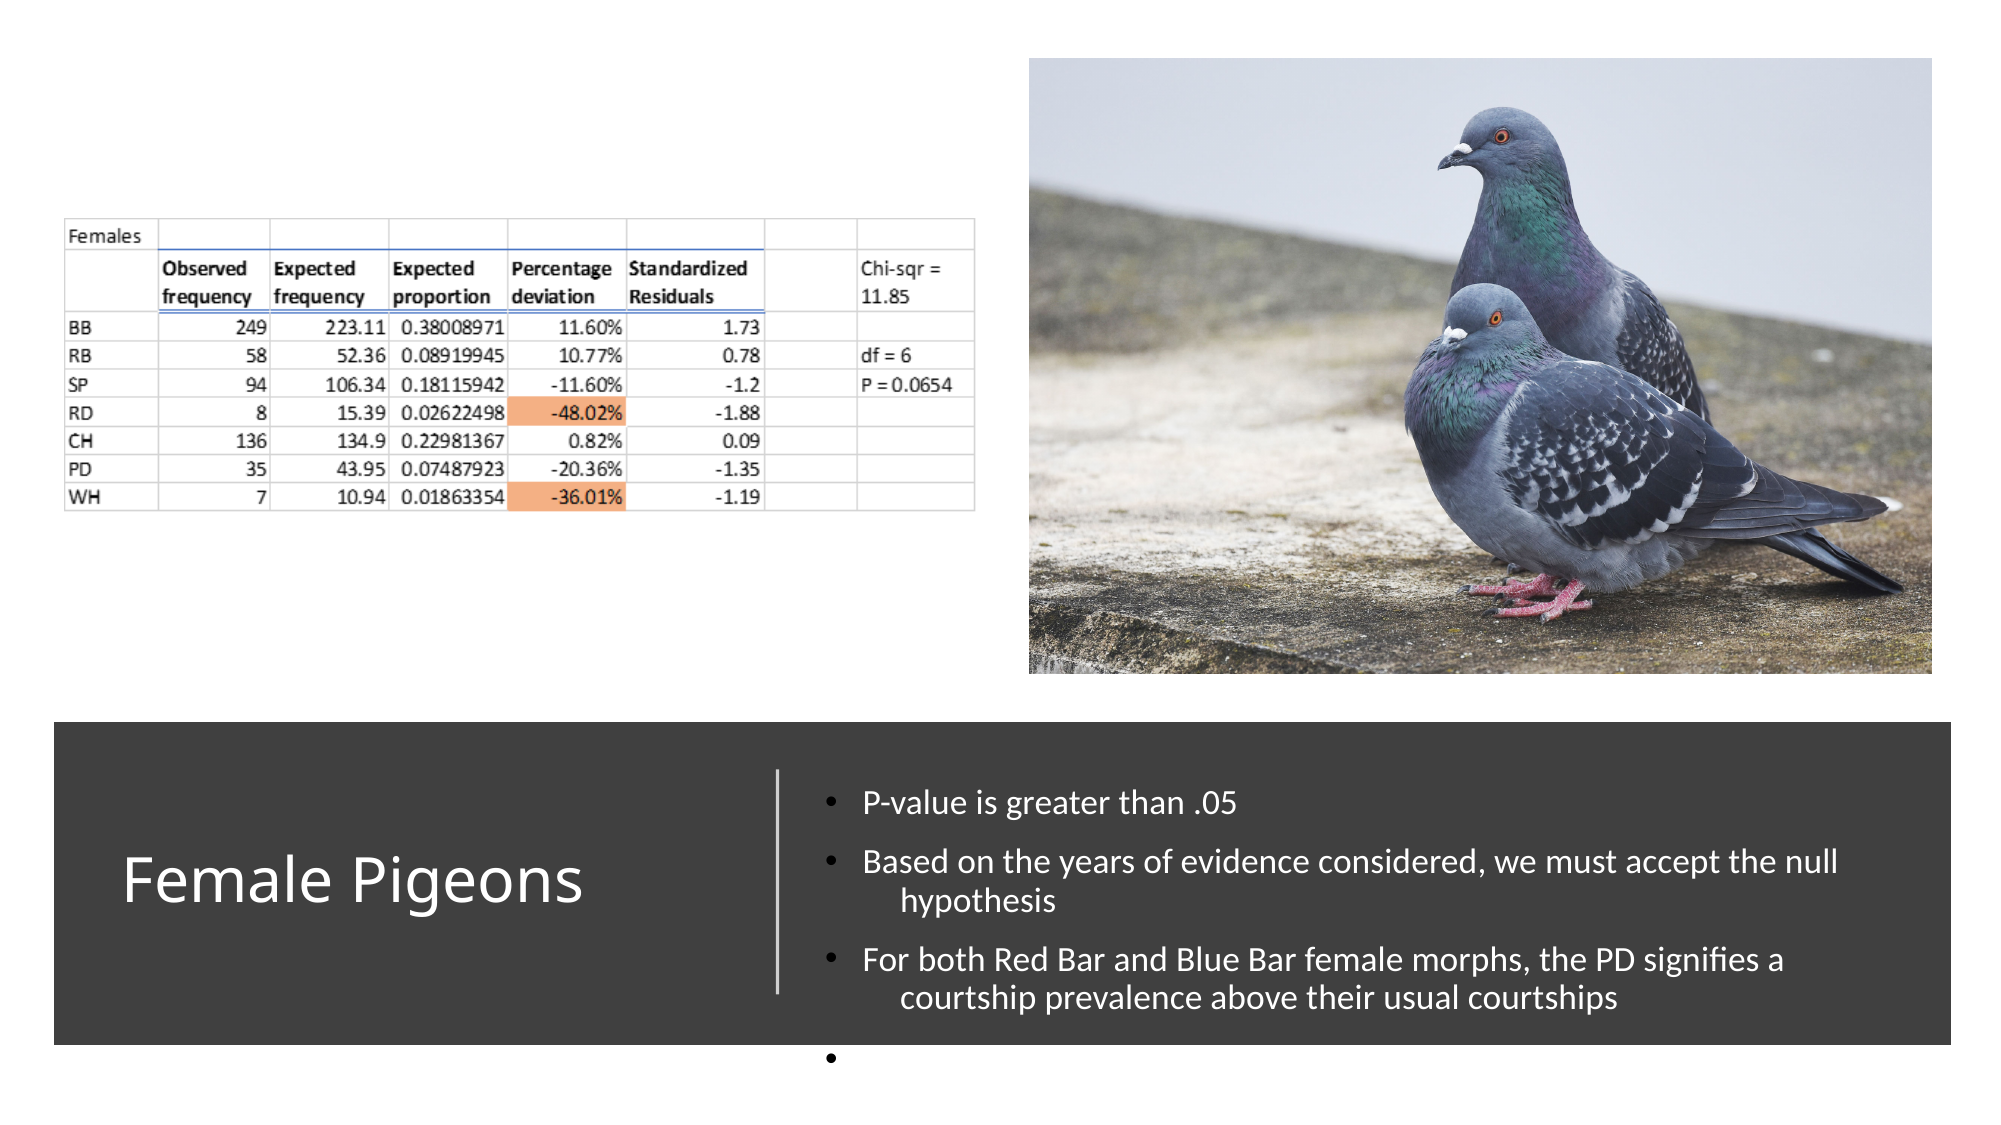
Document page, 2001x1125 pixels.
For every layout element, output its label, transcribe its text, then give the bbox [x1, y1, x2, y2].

list P-value is greater than .05 Based on the years of evidence considered, we must accept the null hypothesis For both Red Bar and Blue Bar female morphs, the PD signifies a courtship prevalence above their usual courtships [810, 776, 1895, 1028]
title Female Pigeons [106, 757, 744, 1008]
picture [64, 218, 977, 513]
text_box [65, 732, 1941, 1035]
picture [1029, 58, 1932, 674]
